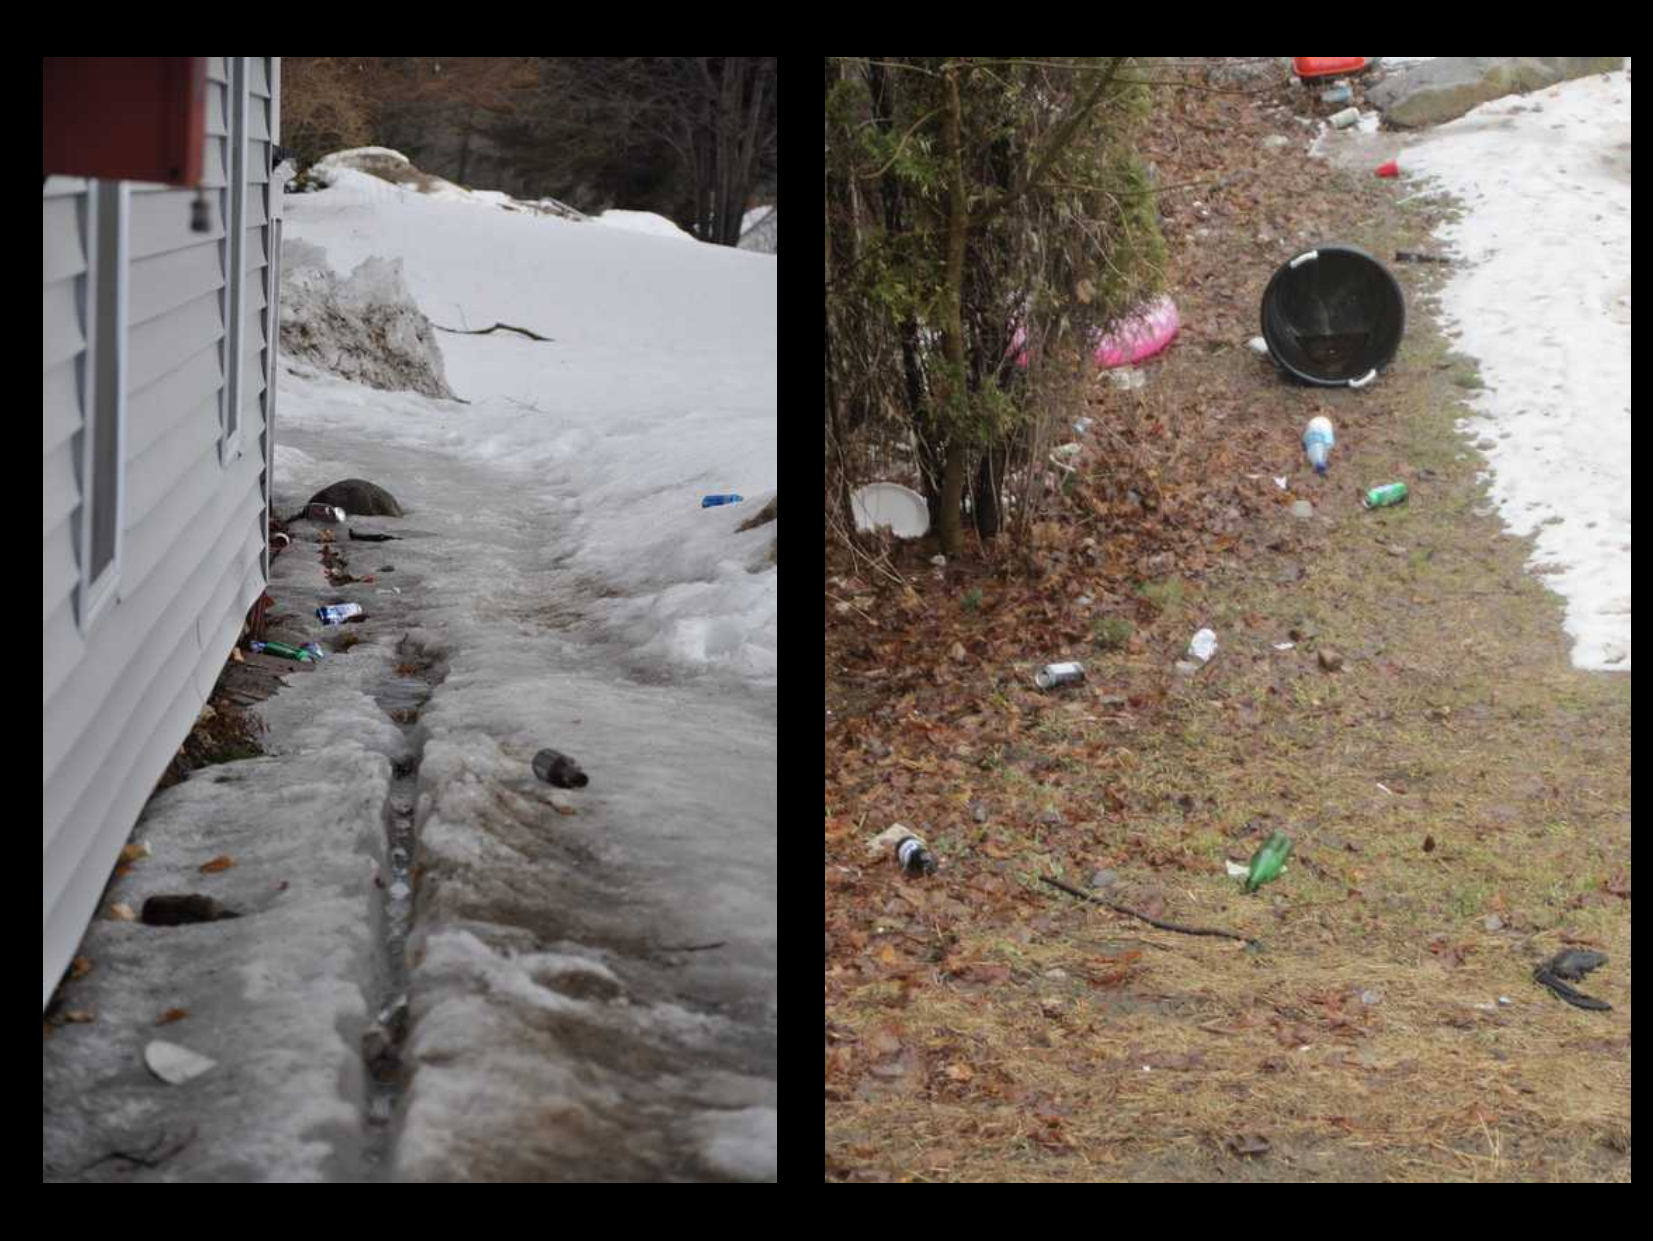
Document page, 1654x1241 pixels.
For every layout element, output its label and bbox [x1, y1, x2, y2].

picture [825, 57, 1631, 1183]
picture [43, 57, 777, 1183]
